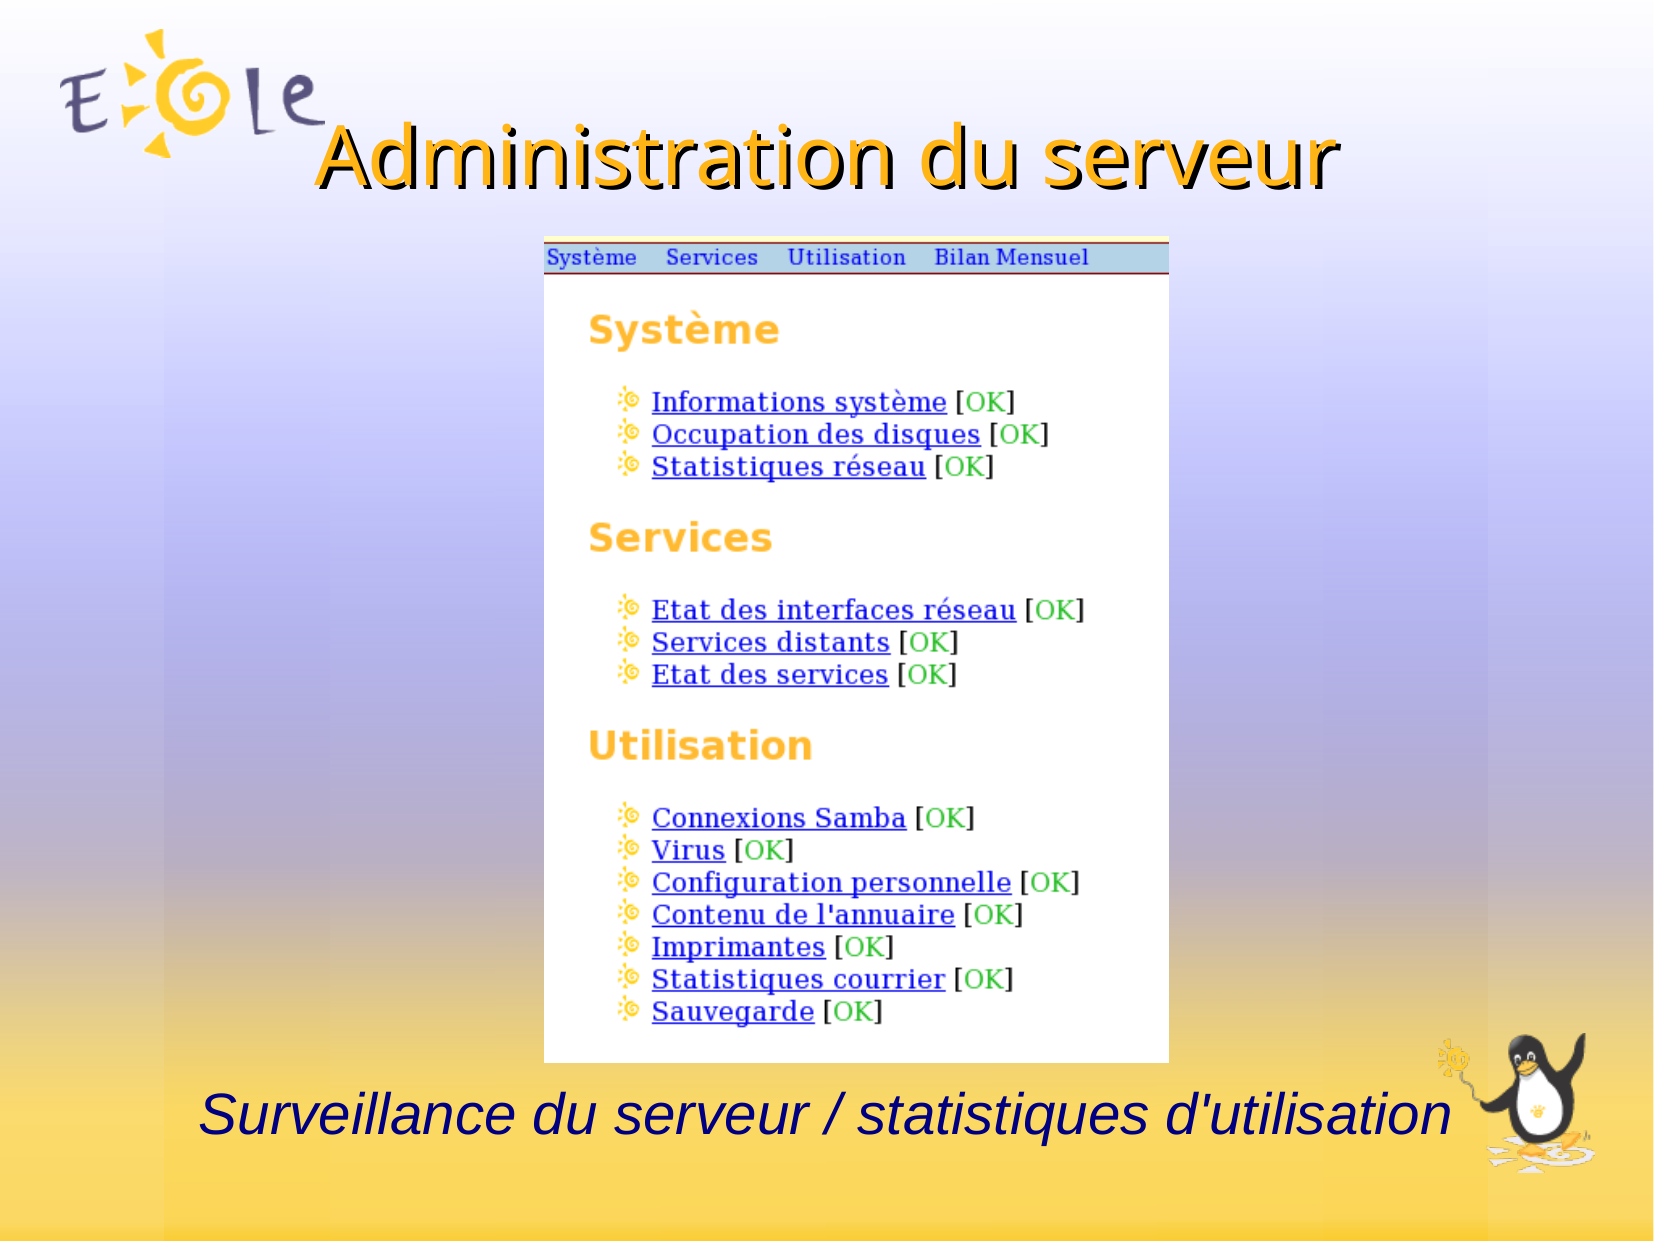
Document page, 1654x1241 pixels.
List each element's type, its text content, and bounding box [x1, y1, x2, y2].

title Administration du serveur [82, 49, 1572, 257]
picture [0, 0, 1654, 1241]
text_box Surveillance du serveur / statistiques d'utilisation [29, 1077, 1625, 1152]
